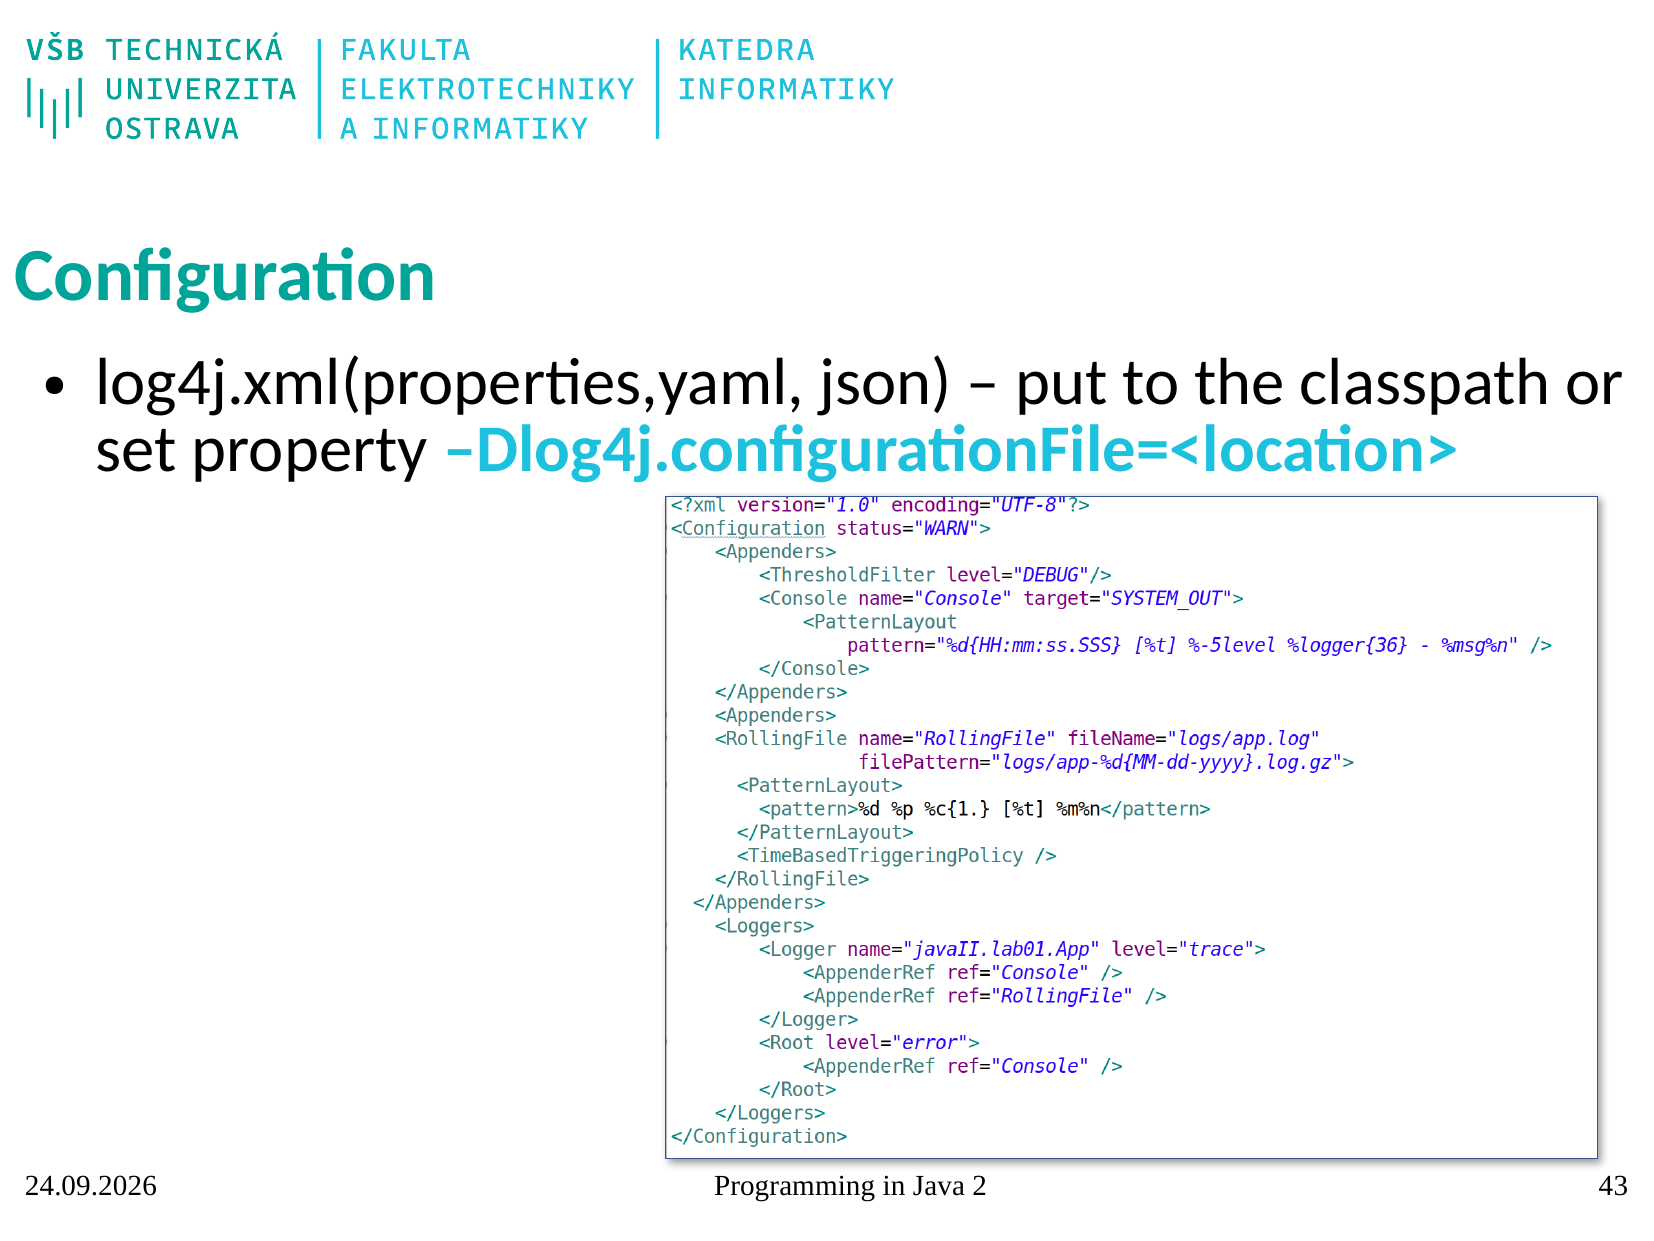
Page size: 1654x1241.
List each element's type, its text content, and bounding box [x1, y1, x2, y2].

title Configuration [14, 165, 1619, 319]
picture [26, 31, 894, 139]
list log4j.xml(properties,yaml, json) – put to the classpath or set property –Dlog4j.configurationFile=<location> [24, 354, 1629, 1146]
picture [665, 496, 1598, 1159]
